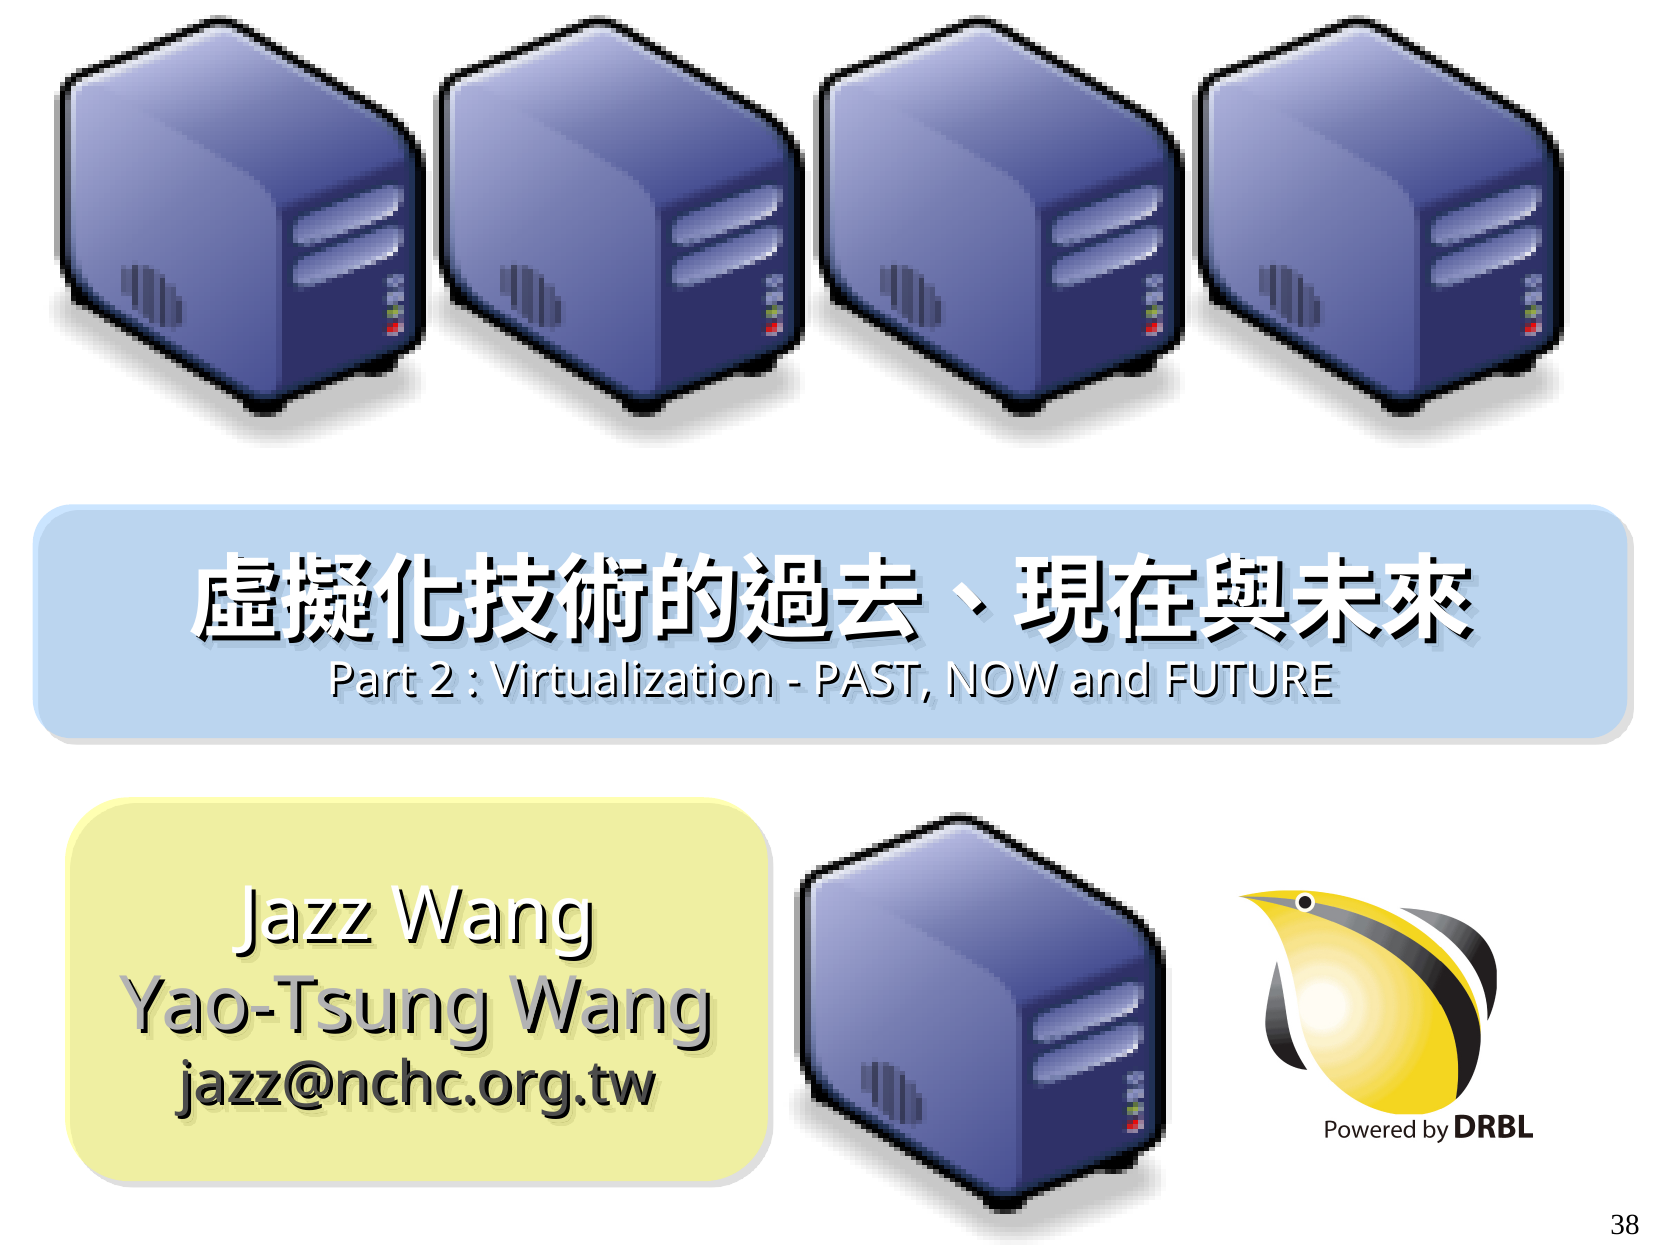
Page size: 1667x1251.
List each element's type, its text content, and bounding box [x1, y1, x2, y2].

text_box Jazz Wang Yao-Tsung Wang jazz@nchc.org.tw [65, 797, 768, 1182]
picture [27, 2, 1609, 502]
picture [1224, 874, 1548, 1152]
text_box 虛擬化技術的過去、現在與未來 Part 2 : Virtualization - PAST, NOW and FUTURE [32, 504, 1628, 739]
picture [767, 799, 1211, 1249]
